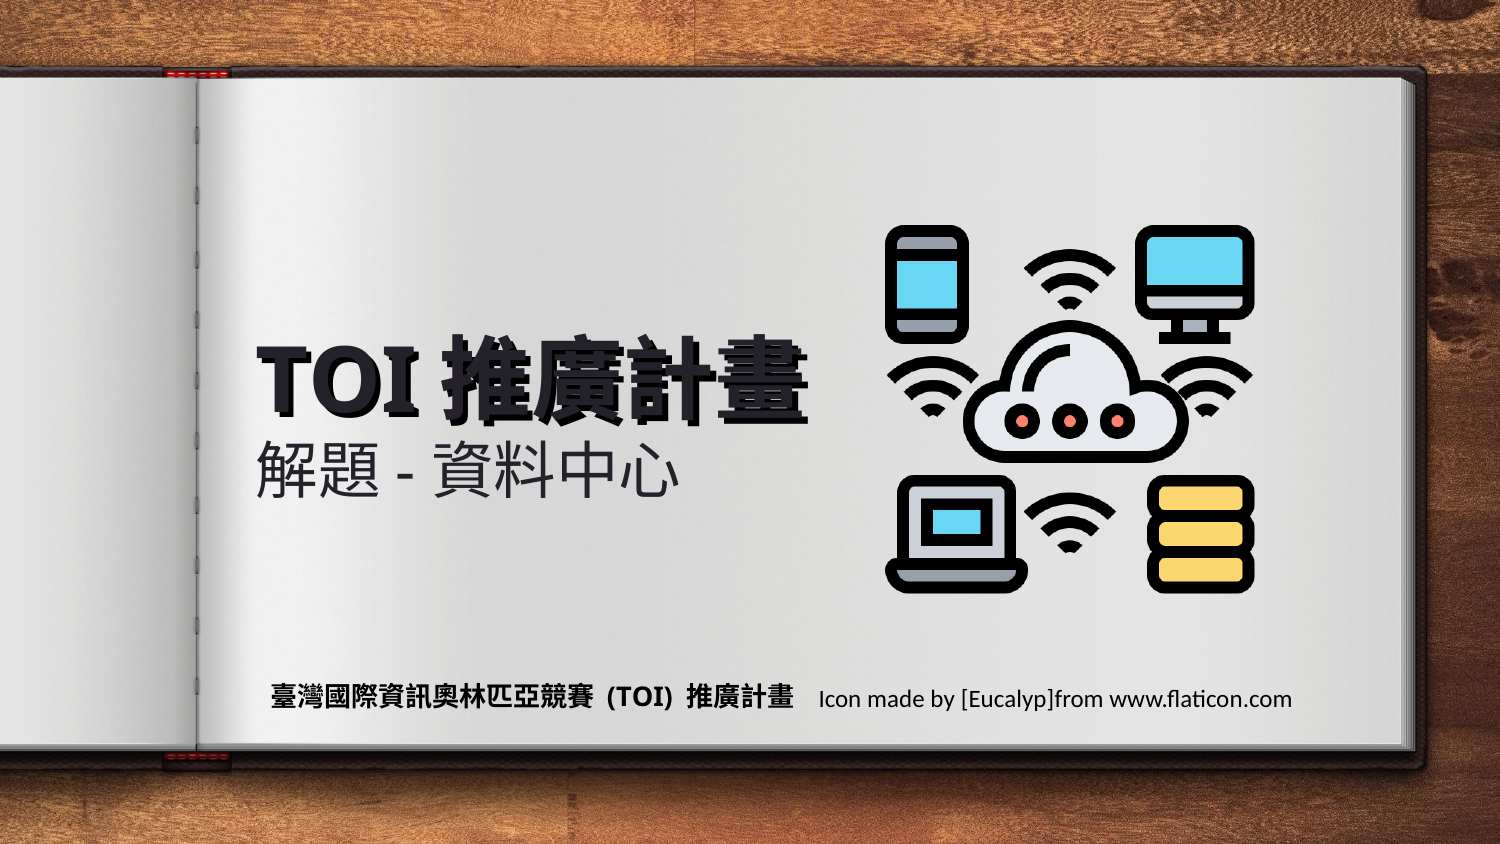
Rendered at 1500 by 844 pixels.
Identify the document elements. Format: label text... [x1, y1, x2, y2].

title TOI推廣計畫 解題-資料中心 [240, 262, 879, 565]
picture [879, 219, 1260, 599]
text_box Icon made by [Eucalyp]from www.flaticon.com [804, 675, 1385, 720]
